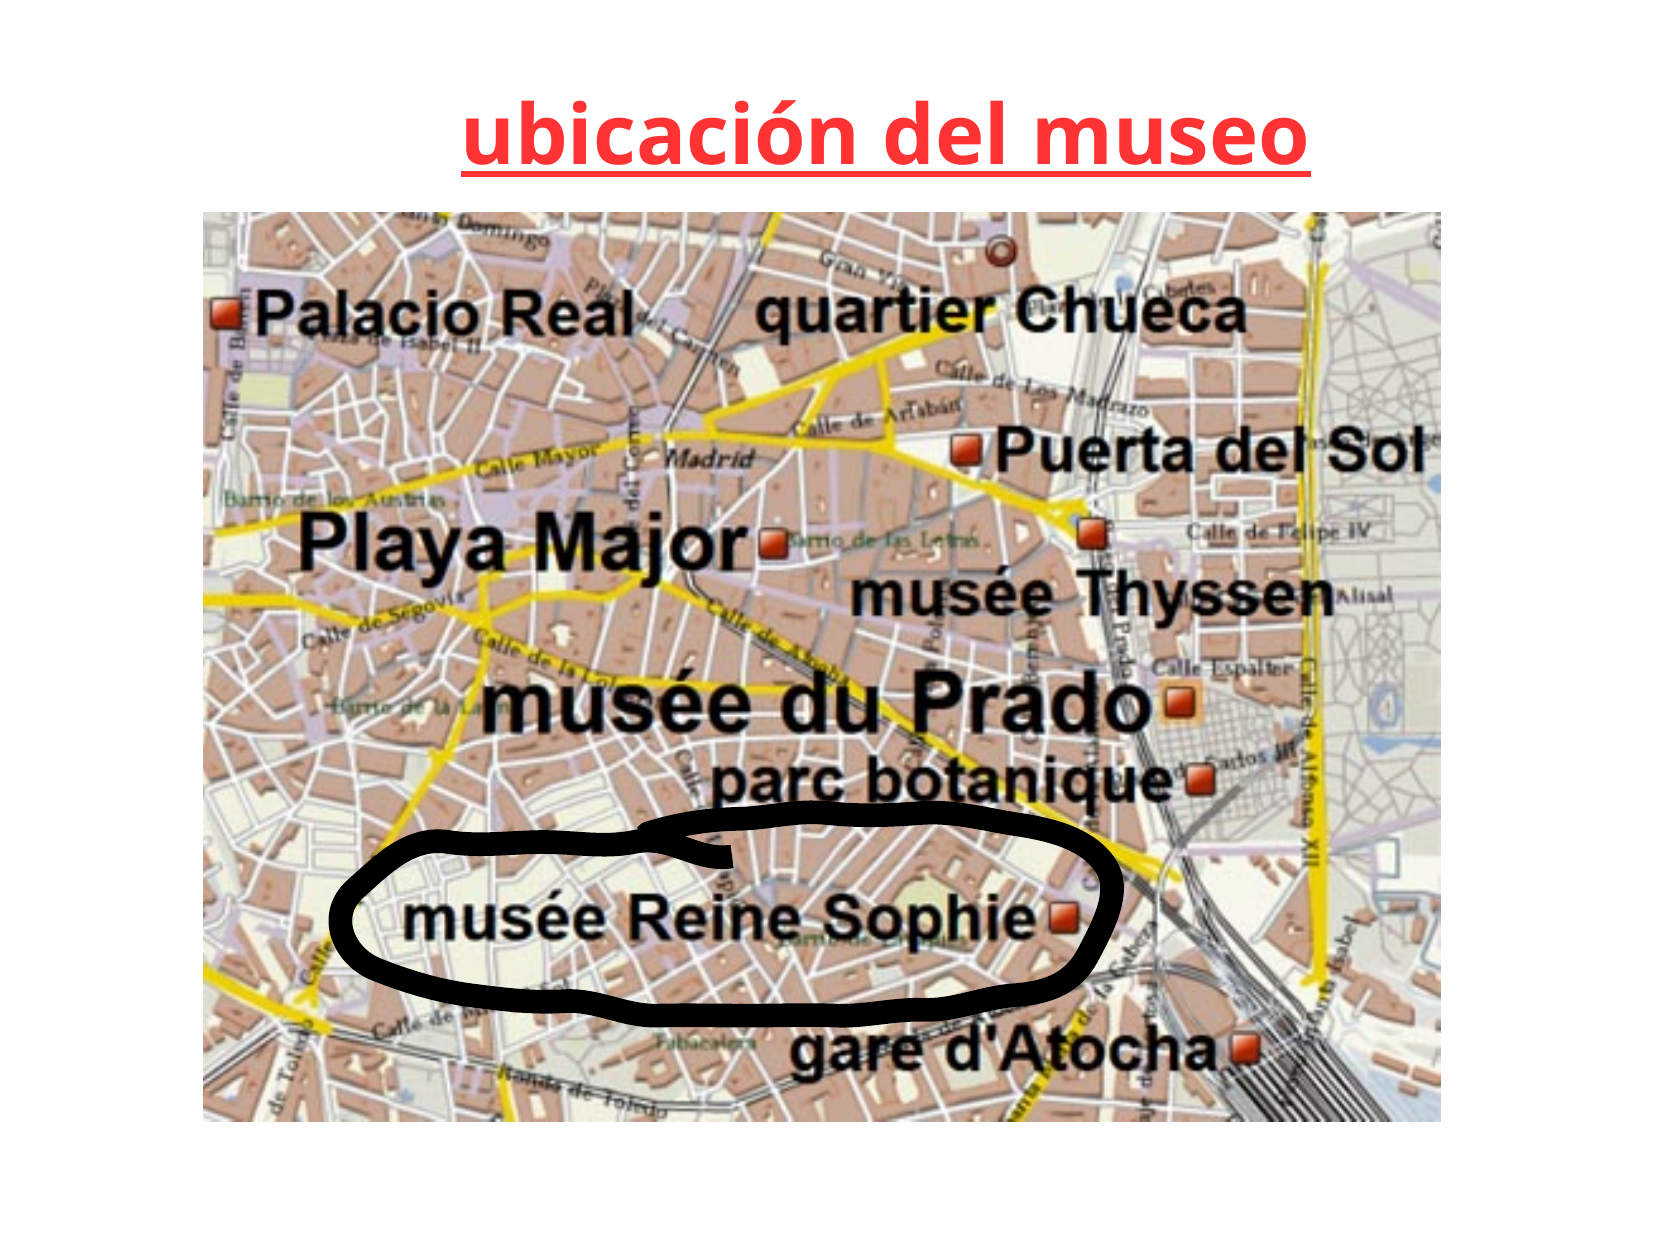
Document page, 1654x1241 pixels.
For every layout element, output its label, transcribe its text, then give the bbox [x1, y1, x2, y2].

text_box ubicación del museo [445, 68, 1450, 201]
picture [203, 212, 1441, 1123]
